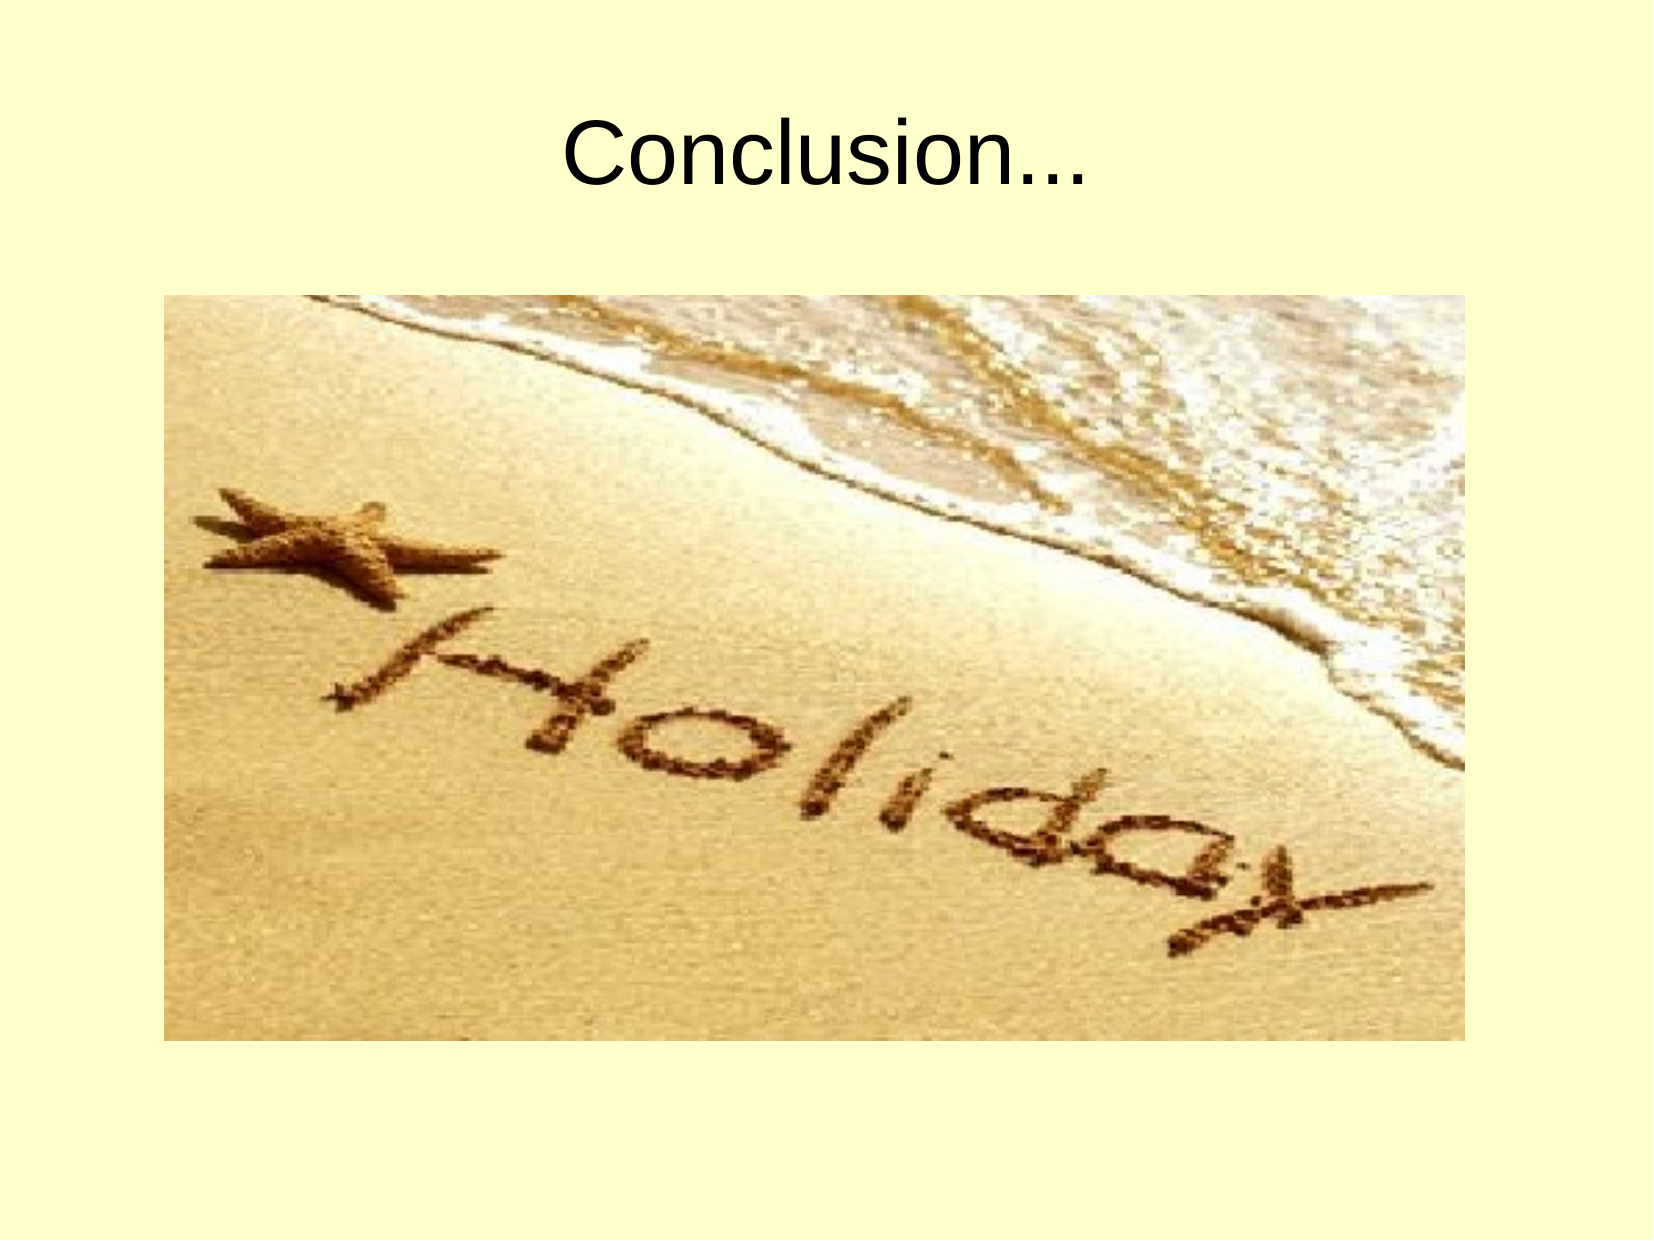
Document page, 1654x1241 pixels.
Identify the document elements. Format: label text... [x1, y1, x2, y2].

picture [164, 295, 1465, 1041]
title Conclusion... [82, 49, 1571, 257]
